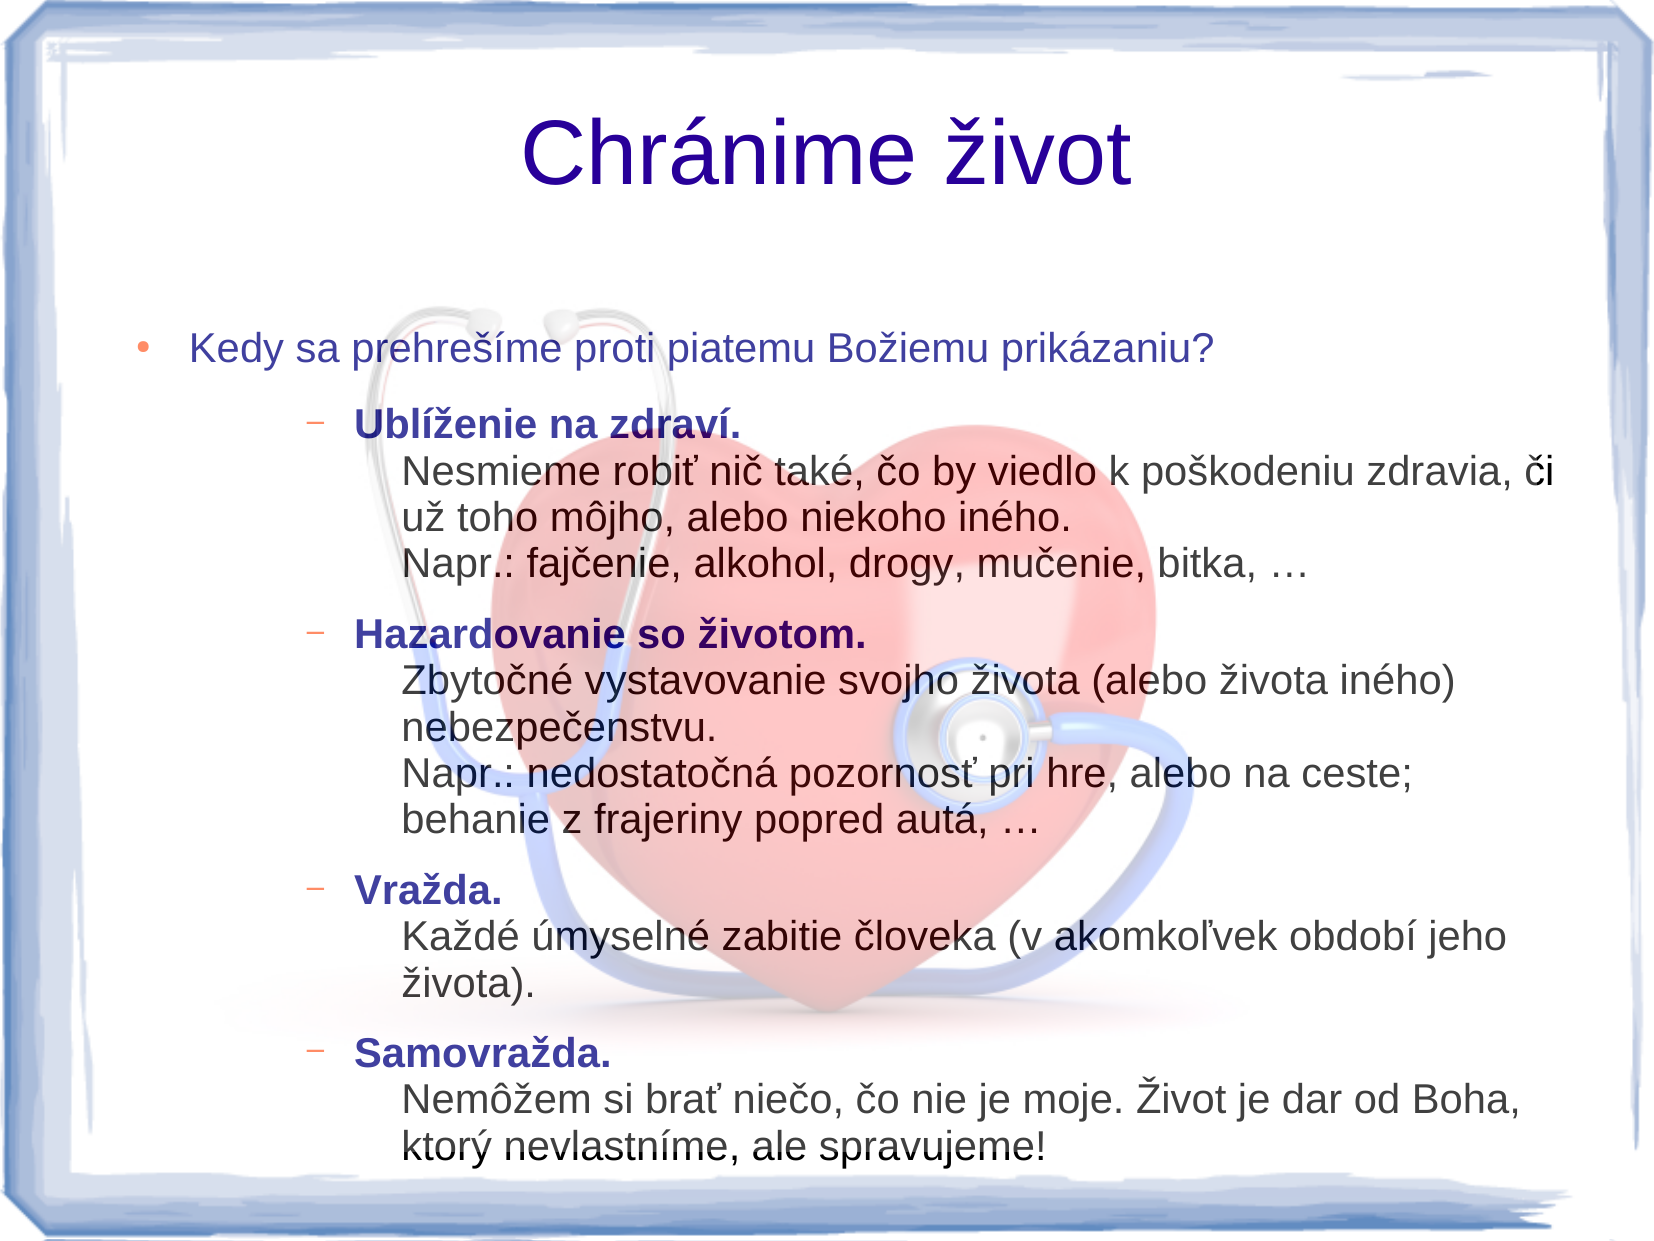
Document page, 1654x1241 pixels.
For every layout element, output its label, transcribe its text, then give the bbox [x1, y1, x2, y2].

picture [0, 0, 1654, 1241]
title Chránime život [82, 49, 1571, 257]
list Kedy sa prehrešíme proti piatemu Božiemu prikázaniu? Ublíženie na zdraví. Nesmieme robiť nič také, čo by viedlo k poškodeniu zdravia, či už toho môjho, alebo niekoho iného. Napr.: fajčenie, alkohol, drogy, mučenie, bitka, … Hazardovanie so životom. Zbytočné vystavovanie svojho života (alebo života iného) nebezpečenstvu. Napr.: nedostatočná pozornosť pri hre, alebo na ceste; behanie z frajeriny popred autá, … Vražda. Každé úmyselné zabitie človeka (v akomkoľvek období jeho života). Samovražda. Nemôžem si brať niečo, čo nie je moje. Život je dar od Boha, ktorý nevlastníme, ale spravujeme! [118, 324, 1571, 1169]
